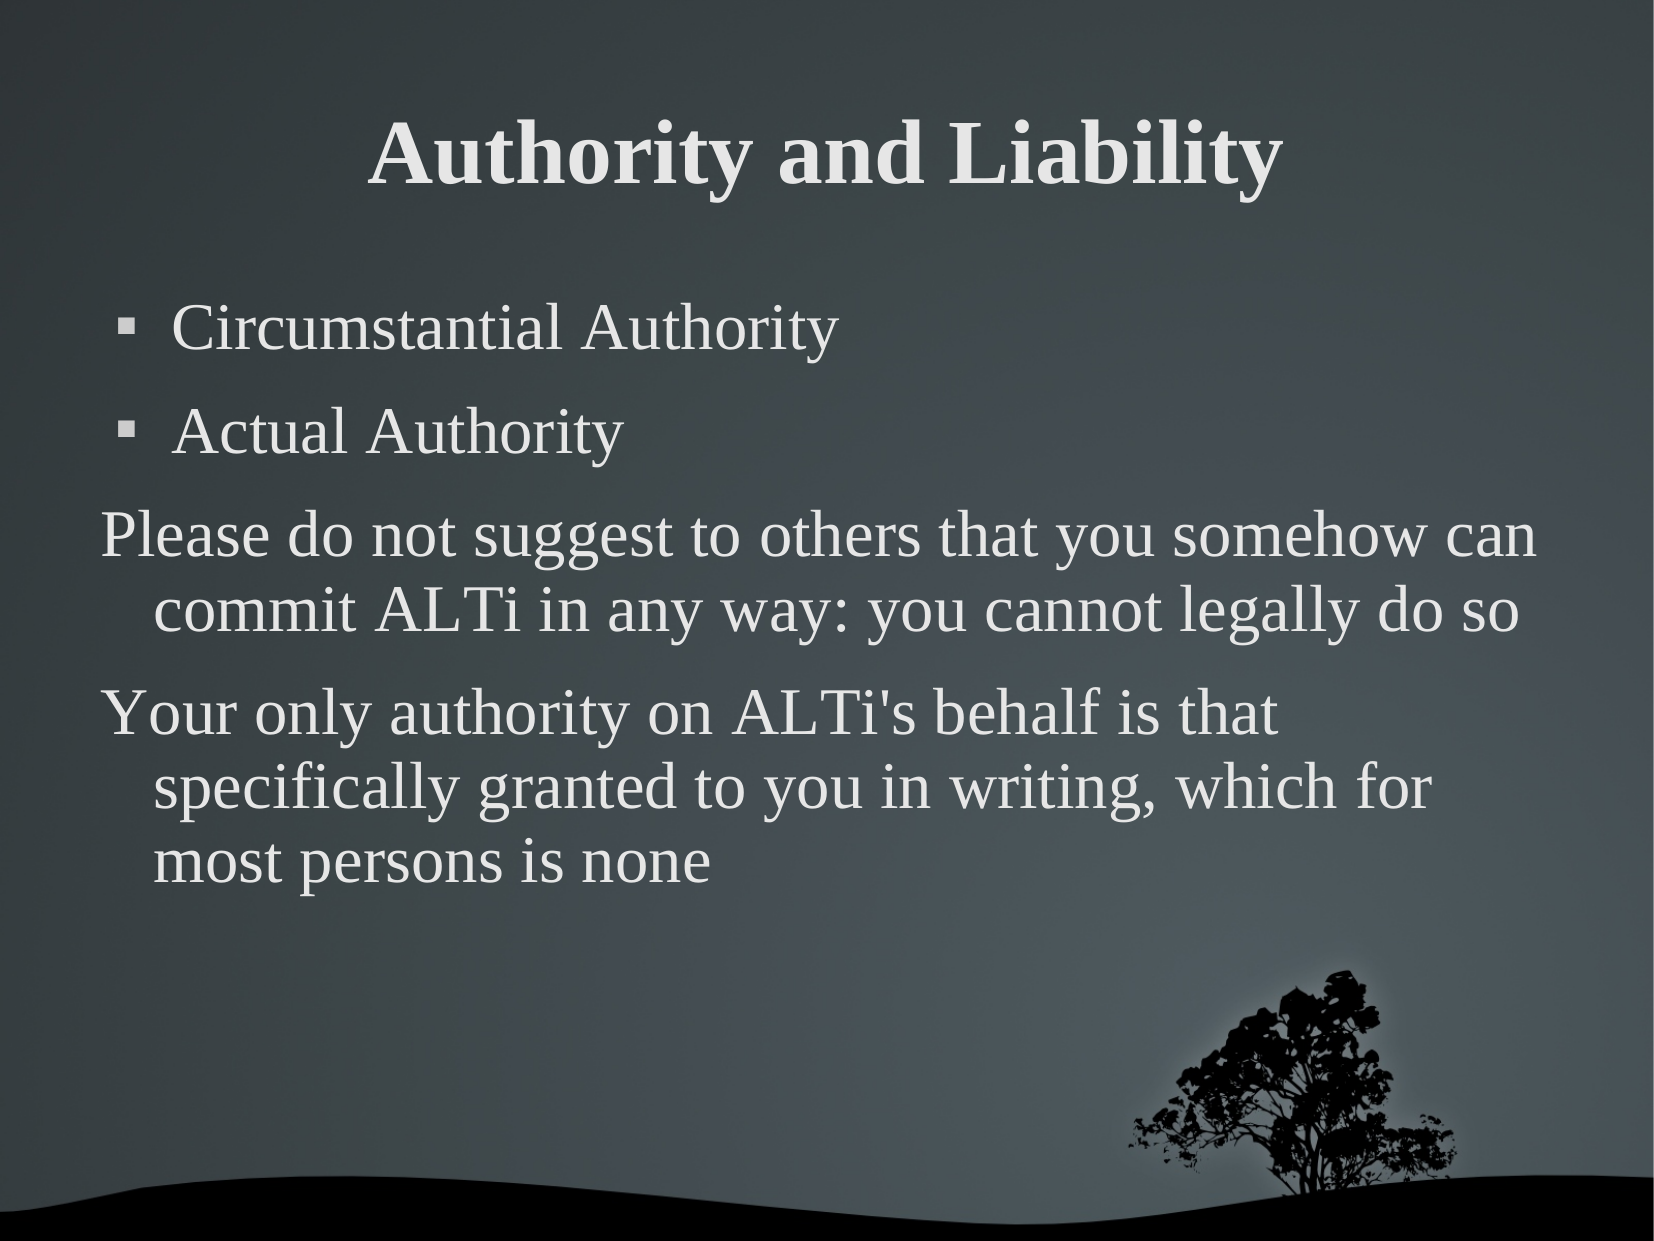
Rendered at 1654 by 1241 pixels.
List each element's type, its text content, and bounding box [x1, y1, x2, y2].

picture [0, 0, 1654, 1241]
list Circumstantial Authority Actual Authority Please do not suggest to others that you somehow can commit ALTi in any way: you cannot legally do so Your only authority on ALTi's behalf is that specifically granted to you in writing, which for most persons is none [82, 290, 1571, 1109]
title Authority and Liability [82, 49, 1571, 257]
